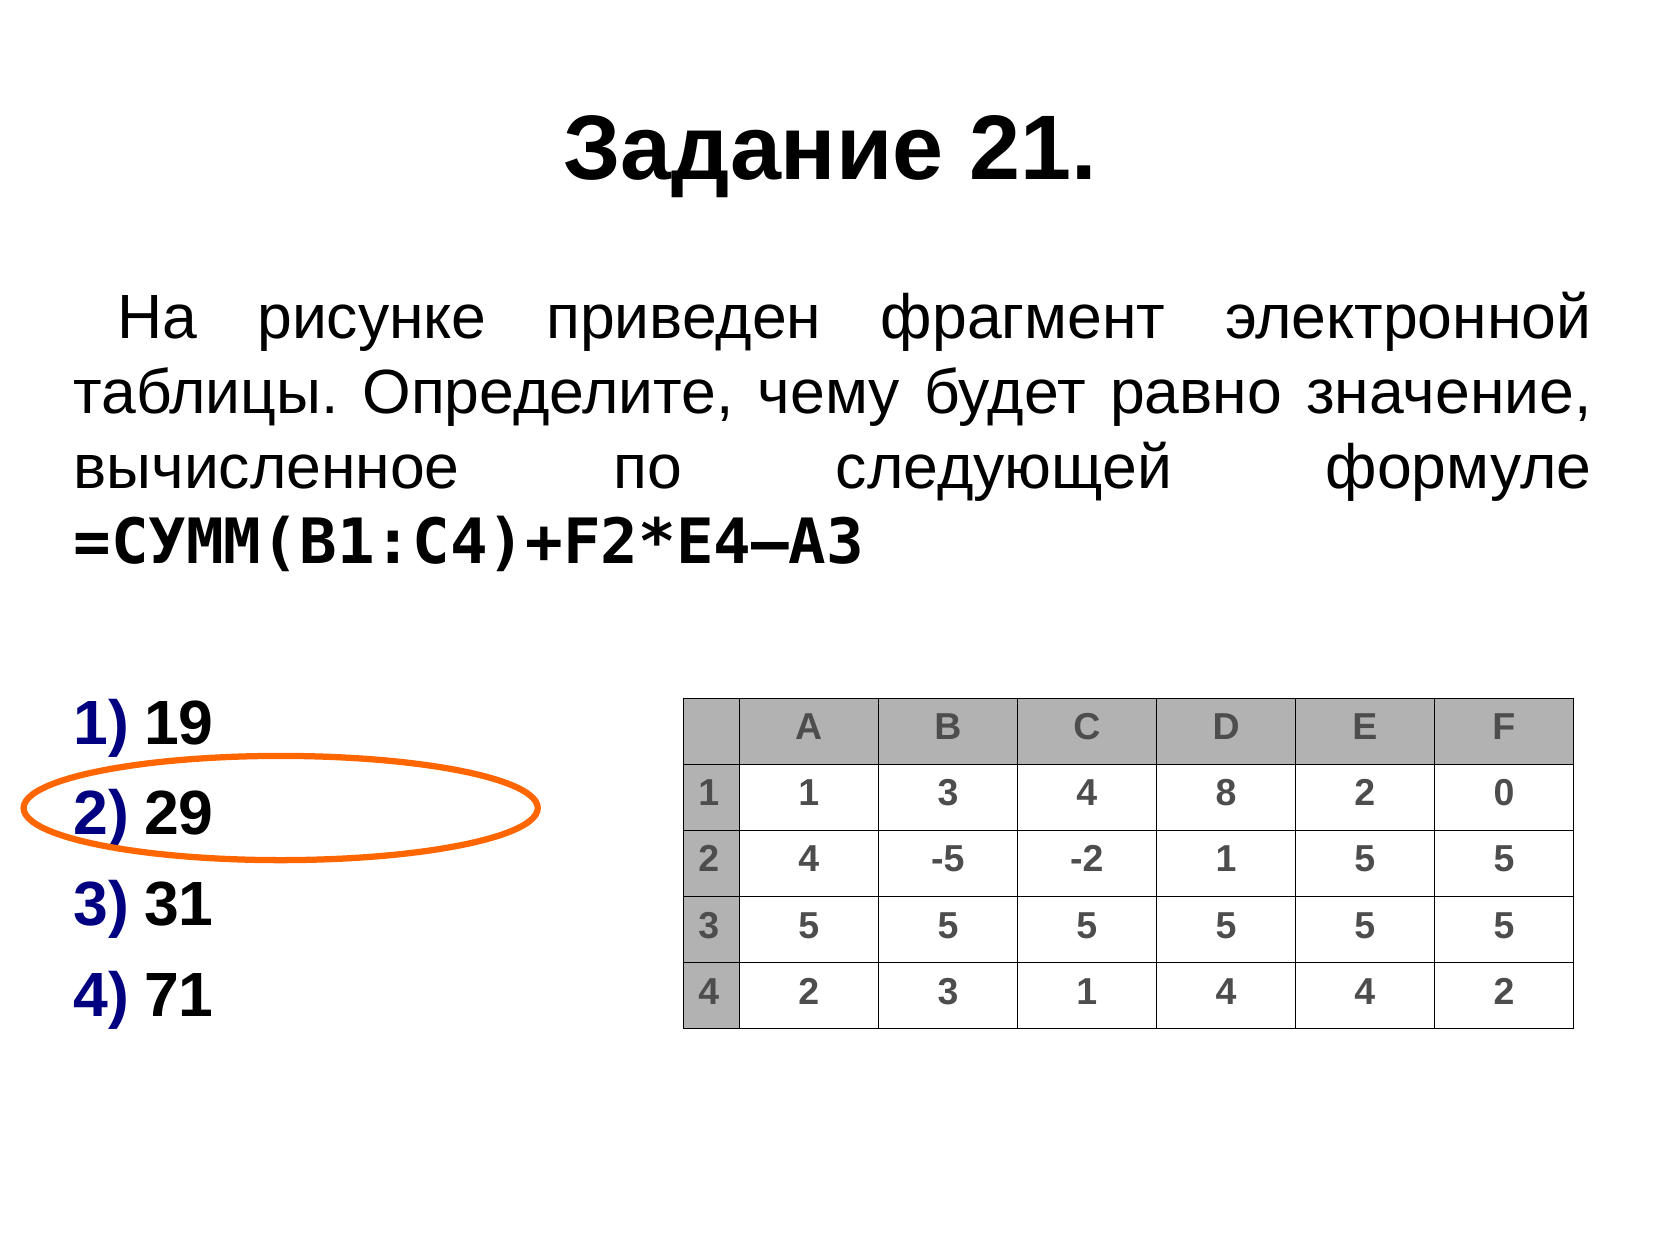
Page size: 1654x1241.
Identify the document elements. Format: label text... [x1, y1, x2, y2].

table_header С [1018, 699, 1156, 764]
table_cell 5 [1296, 831, 1434, 896]
list На рисунке приведен фрагмент электронной таблицы. Определите, чему будет равно значение, вычисленное по следующей формуле =СУММ(B1:C4)+F2*E4–A3 19 29 31 71 [58, 760, 534, 857]
table_cell 2 [1435, 963, 1573, 1028]
table_cell 1 [684, 765, 739, 830]
table_cell 5 [1435, 831, 1573, 896]
table_cell 2 [1296, 765, 1434, 830]
table_header [684, 699, 739, 764]
table_header D [1157, 699, 1295, 764]
table_cell -5 [879, 831, 1017, 896]
table_cell 4 [1018, 765, 1156, 830]
table_cell 2 [740, 963, 878, 1028]
table_cell 5 [879, 897, 1017, 962]
table_cell 3 [879, 963, 1017, 1028]
table_cell 2 [684, 831, 739, 896]
table_cell 1 [1157, 831, 1295, 896]
table_cell 3 [684, 897, 739, 962]
table_cell 5 [740, 897, 878, 962]
title Задание 21. [82, 68, 1571, 268]
table_cell 1 [1018, 963, 1156, 1028]
table_cell 0 [1435, 765, 1573, 830]
list На рисунке приведен фрагмент электронной таблицы. Определите, чему будет равно значение, вычисленное по следующей формуле =СУММ(B1:C4)+F2*E4–A3 19 29 31 71 [58, 268, 1609, 1194]
table_cell 5 [1296, 897, 1434, 962]
table_cell 5 [1018, 897, 1156, 962]
table_header В [879, 699, 1017, 764]
table_cell -2 [1018, 831, 1156, 896]
table_header E [1296, 699, 1434, 764]
table_cell 1 [740, 765, 878, 830]
table_cell 8 [1157, 765, 1295, 830]
table_cell 4 [1296, 963, 1434, 1028]
table_cell 4 [1157, 963, 1295, 1028]
table_cell 4 [740, 831, 878, 896]
table_cell 3 [879, 765, 1017, 830]
table_cell 4 [684, 963, 739, 1028]
table_header А [740, 699, 878, 764]
table_cell 5 [1157, 897, 1295, 962]
table_header F [1435, 699, 1573, 764]
table_cell 5 [1435, 897, 1573, 962]
